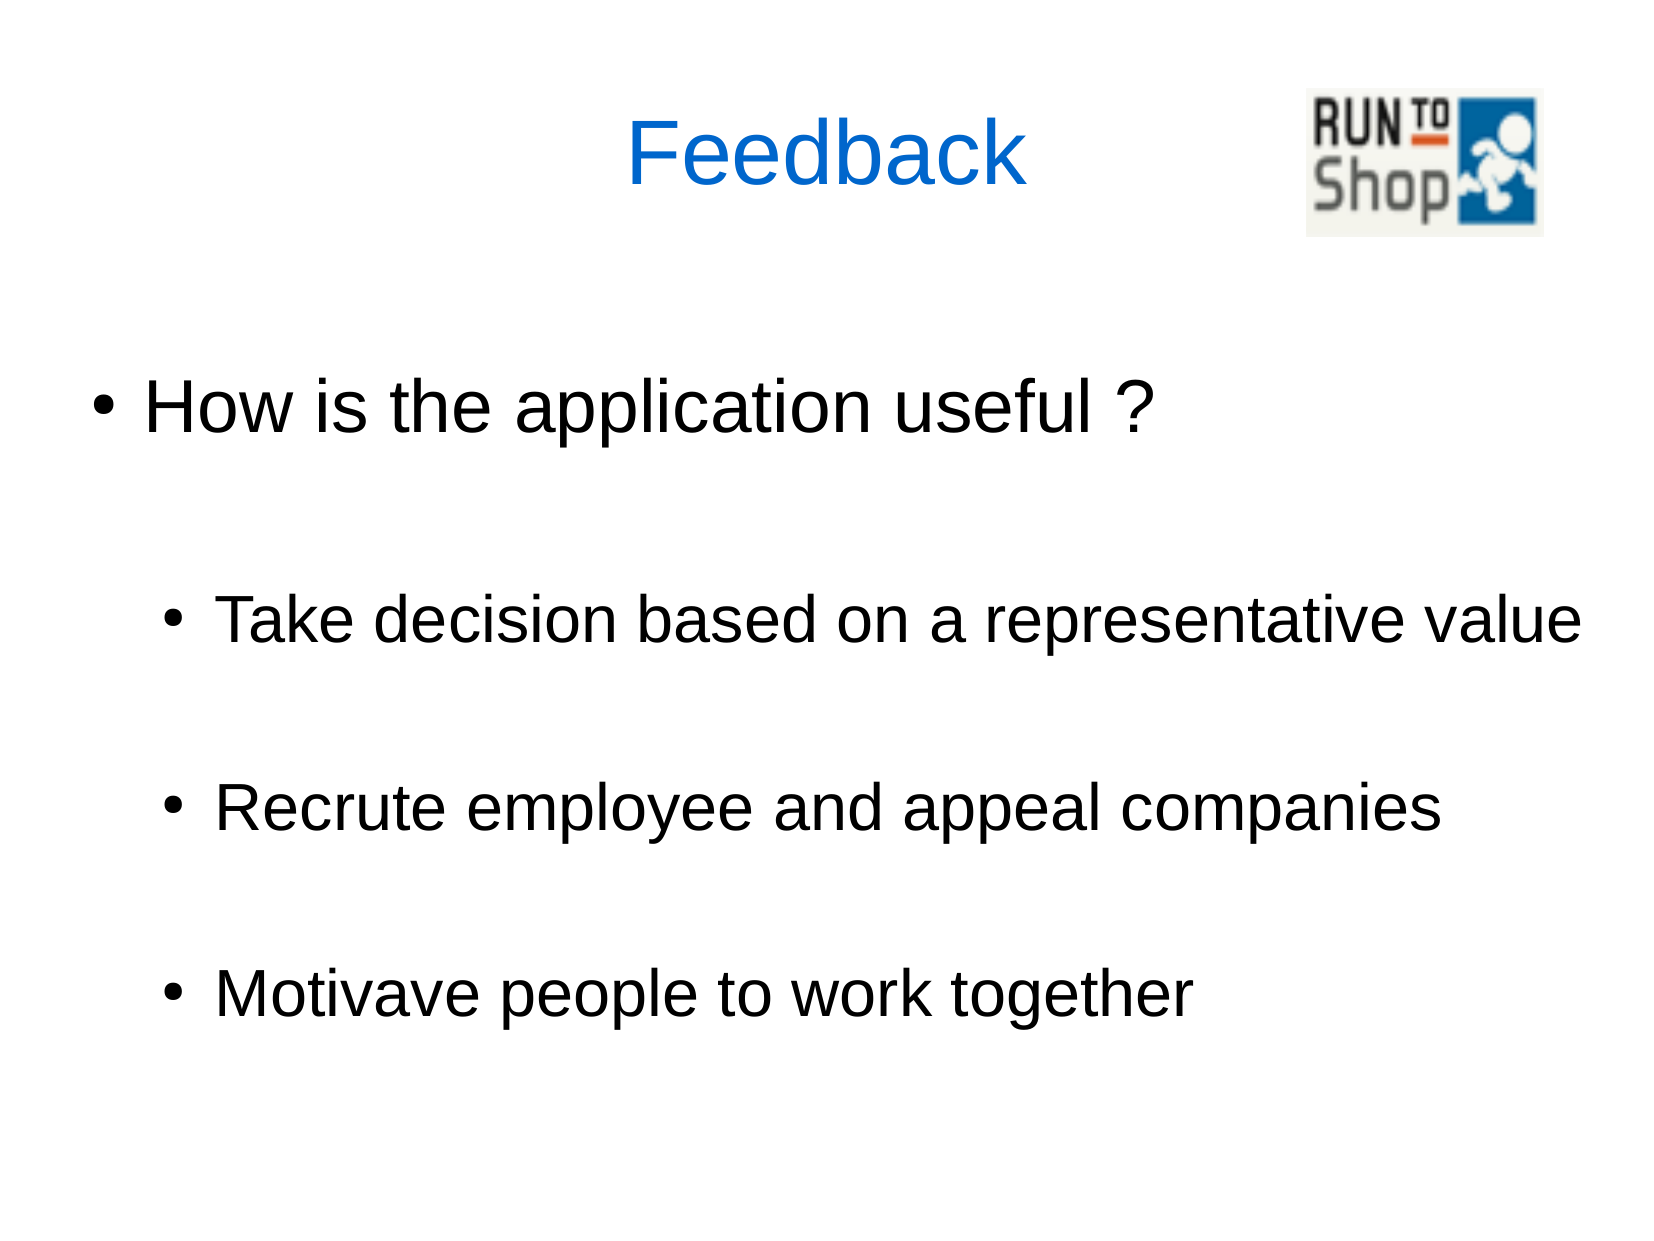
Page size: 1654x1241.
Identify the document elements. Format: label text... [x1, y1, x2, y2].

picture [1306, 88, 1544, 237]
title Feedback [82, 56, 1571, 250]
list How is the application useful ? Take decision based on a representative value Recrute employee and appeal companies Motivave people to work together [72, 364, 1600, 1169]
